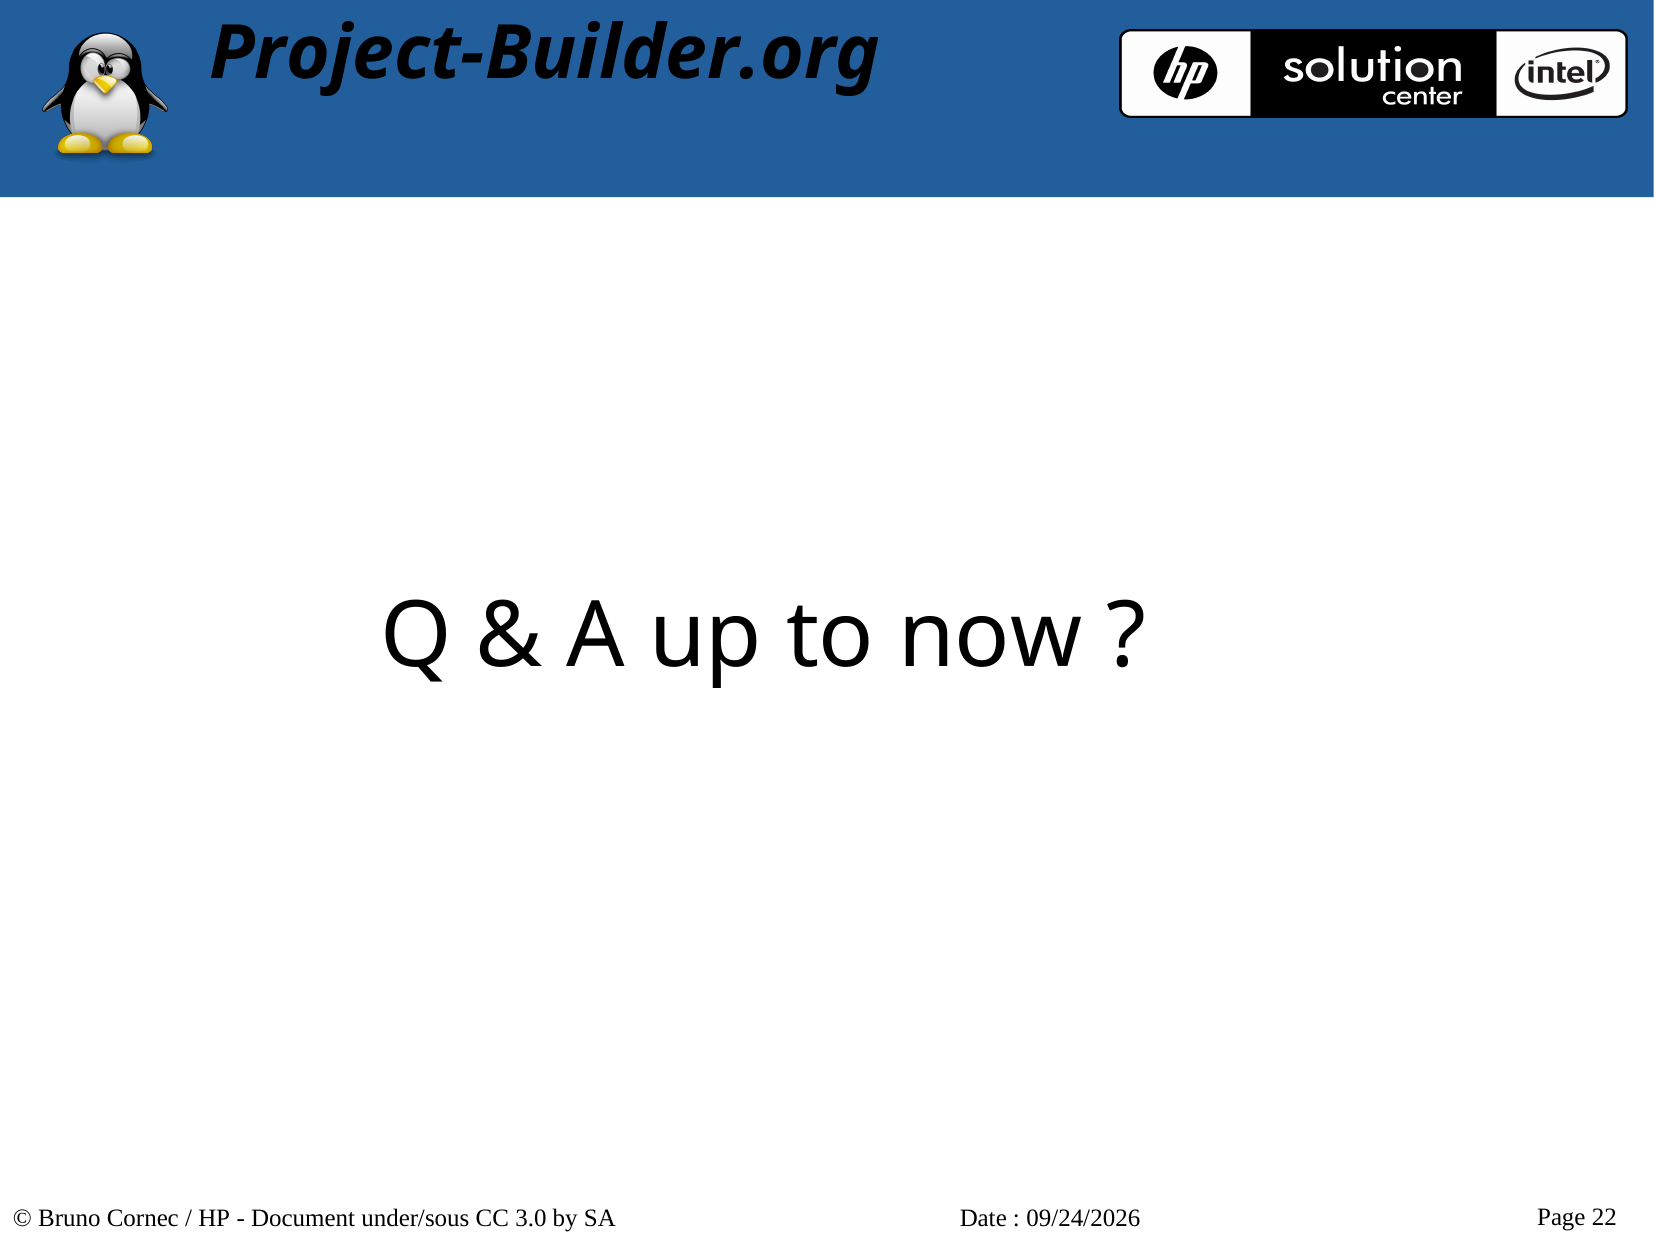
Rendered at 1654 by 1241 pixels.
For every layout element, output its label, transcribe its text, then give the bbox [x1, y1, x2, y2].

picture [42, 29, 168, 167]
picture [1119, 29, 1628, 118]
text_box Q & A up to now ? [380, 568, 1182, 675]
